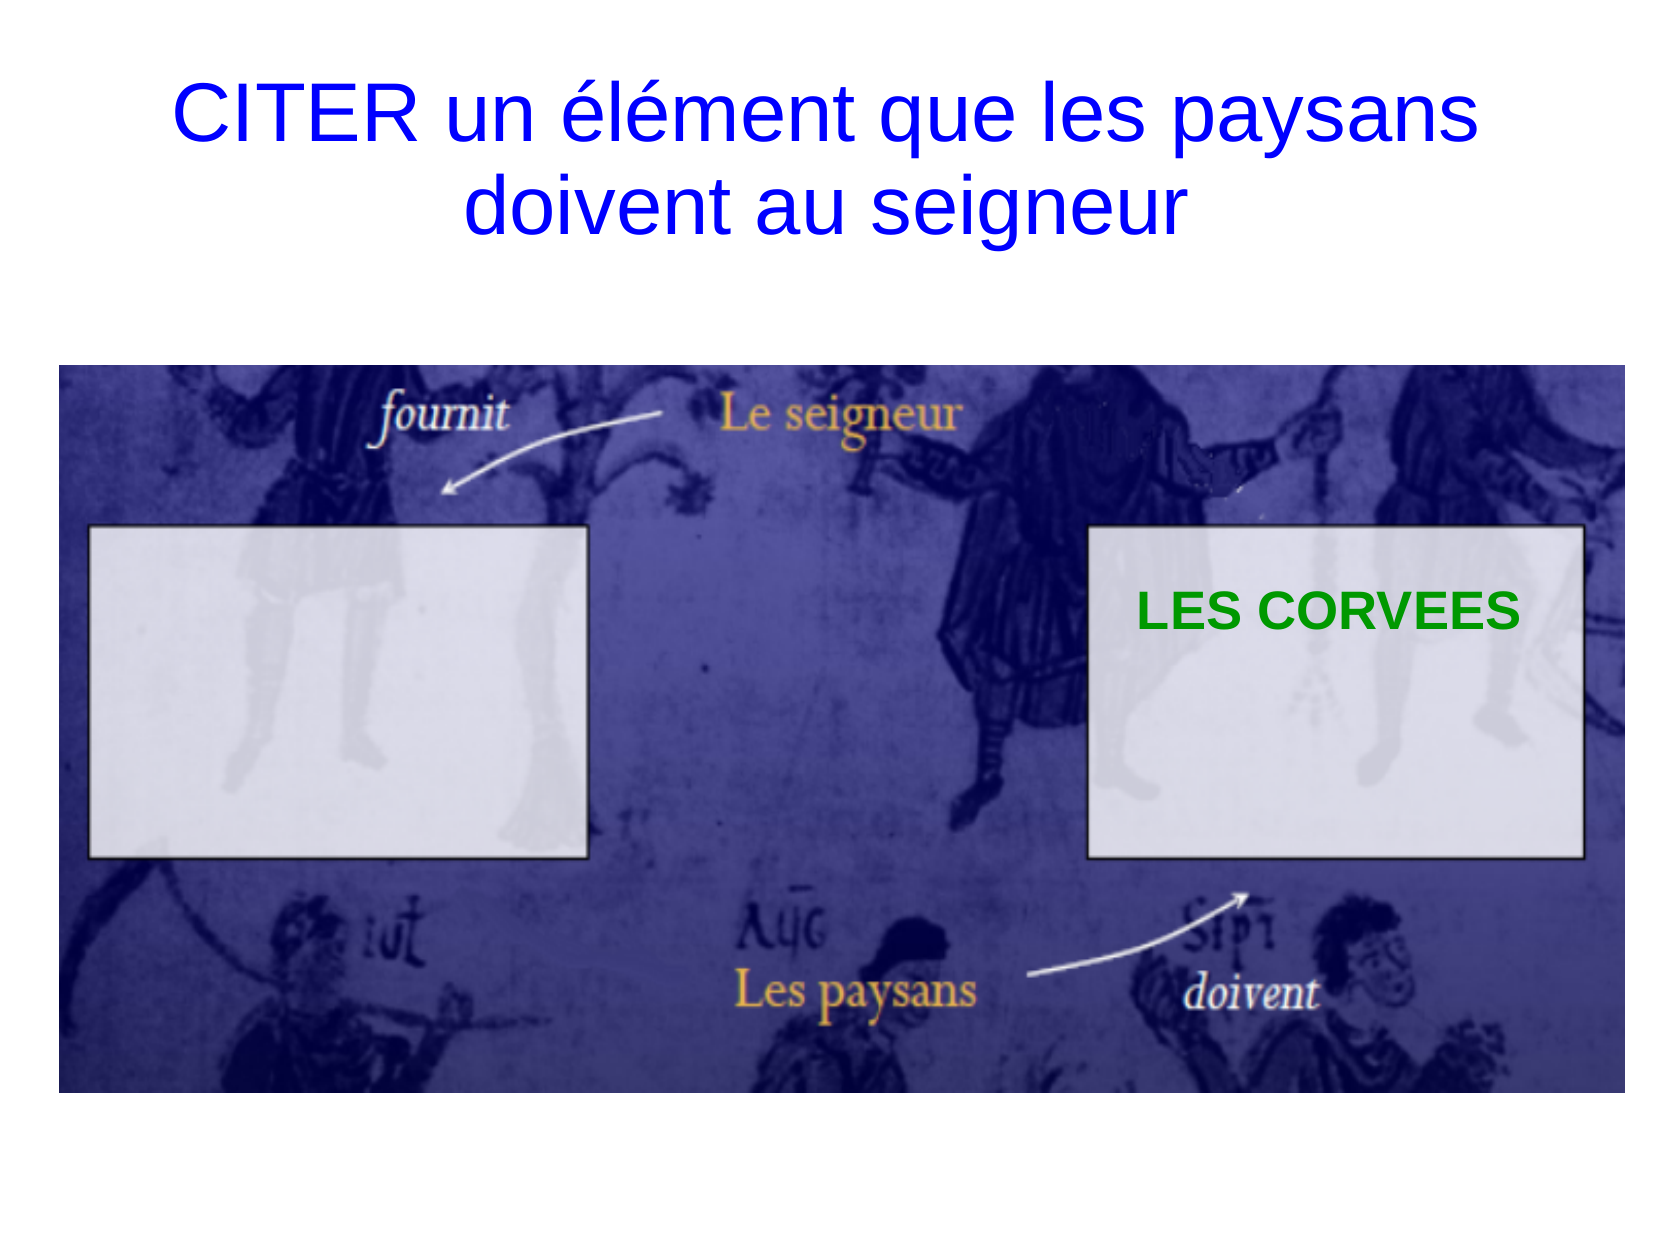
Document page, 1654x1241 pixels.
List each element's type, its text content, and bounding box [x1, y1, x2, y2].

text_box LES CORVEES [1122, 572, 1565, 650]
text_box CITER un élément que les paysans doivent au seigneur [59, 59, 1595, 260]
picture [59, 365, 1625, 1093]
